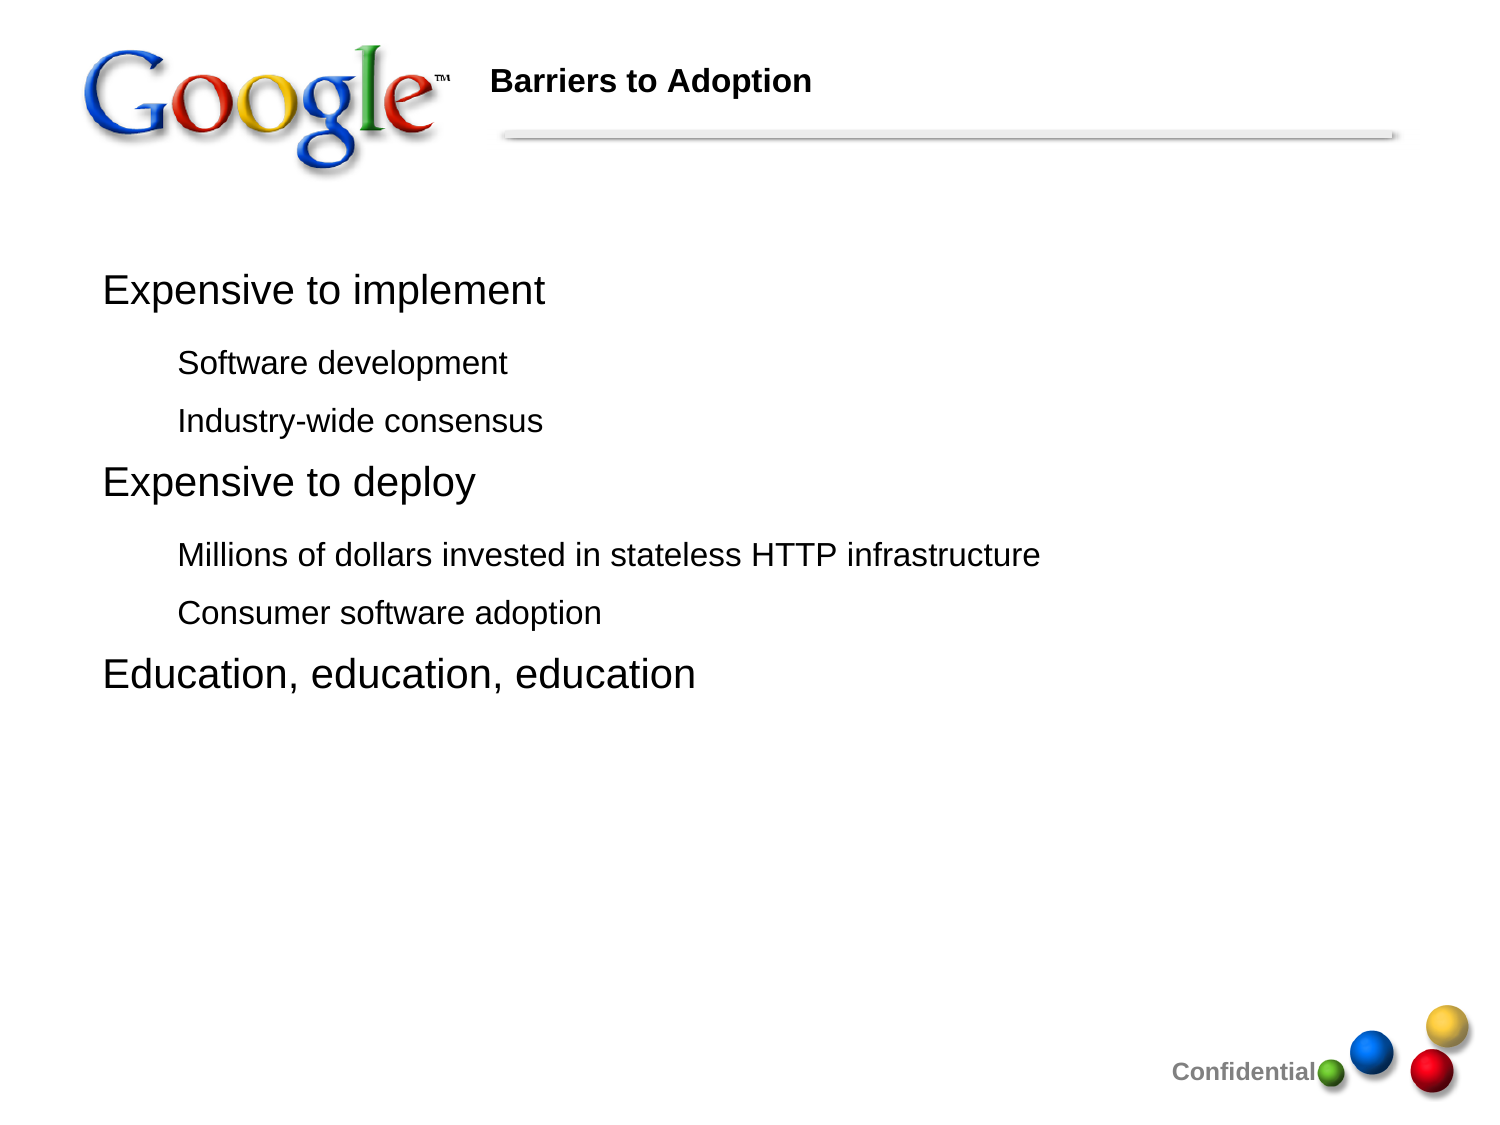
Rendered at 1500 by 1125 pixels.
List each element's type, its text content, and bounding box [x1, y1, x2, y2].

title Barriers to Adoption [474, 37, 1450, 126]
list Expensive to implement Software development Industry-wide consensus Expensive to deploy Millions of dollars invested in stateless HTTP infrastructure Consumer software adoption Education, education, education [87, 249, 1338, 892]
